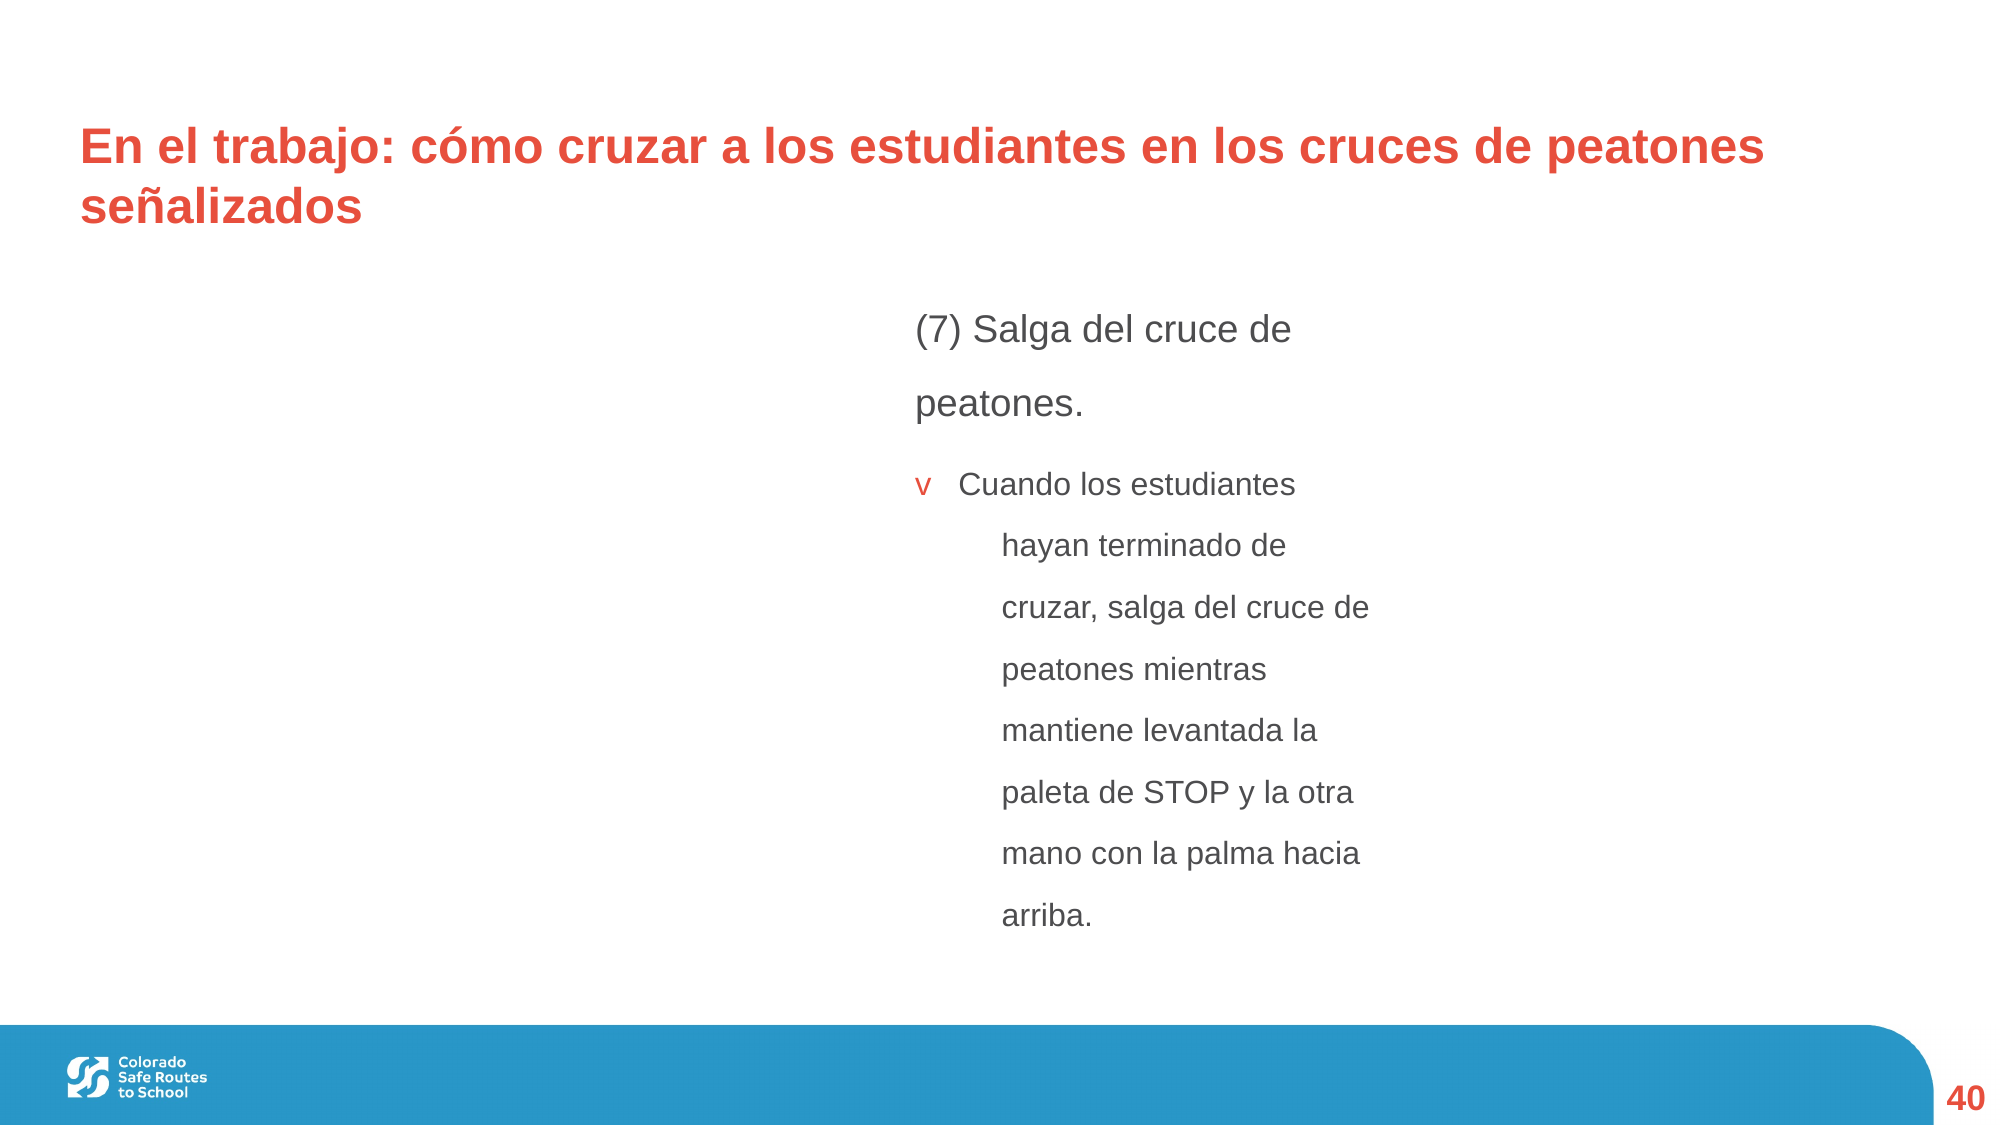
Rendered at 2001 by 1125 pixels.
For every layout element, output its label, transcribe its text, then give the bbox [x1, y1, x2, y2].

list (7) Salga del cruce de peatones. Cuando los estudiantes hayan terminado de cruzar, salga del cruce de peatones mientras mantiene levantada la paleta de STOP y la otra mano con la palma hacia arriba. [94, 268, 1861, 949]
text_box En el trabajo: cómo cruzar a los estudiantes en los cruces de peatones señalizados [64, 106, 1906, 204]
text_box 40 [1928, 1006, 2000, 1125]
